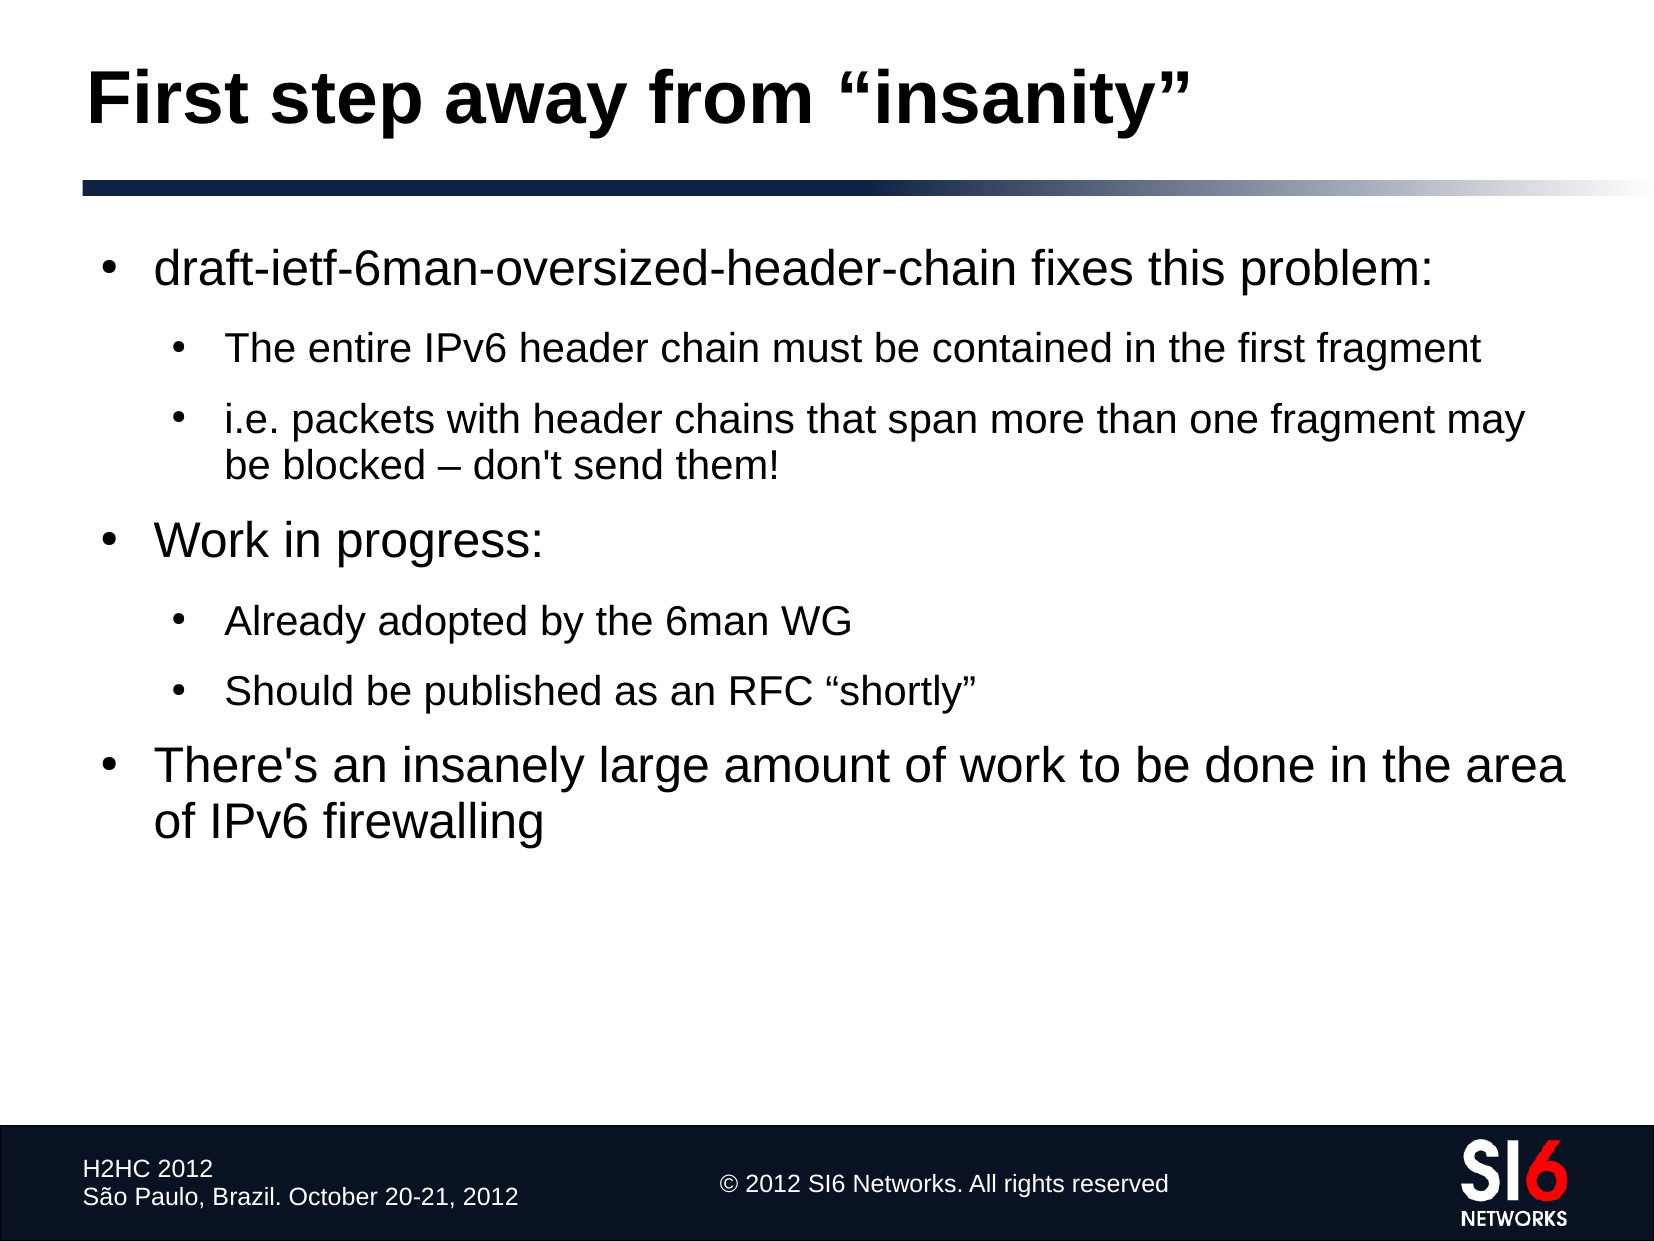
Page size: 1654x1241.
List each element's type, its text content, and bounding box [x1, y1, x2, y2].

title First step away from “insanity” [86, 30, 1576, 166]
list draft-ietf-6man-oversized-header-chain fixes this problem: The entire IPv6 header chain must be contained in the first fragment i.e. packets with header chains that span more than one fragment may be blocked – don't send them! Work in progress: Already adopted by the 6man WG Should be published as an RFC “shortly” There's an insanely large amount of work to be done in the area of IPv6 firewalling [82, 240, 1571, 1059]
picture [1461, 1139, 1567, 1226]
